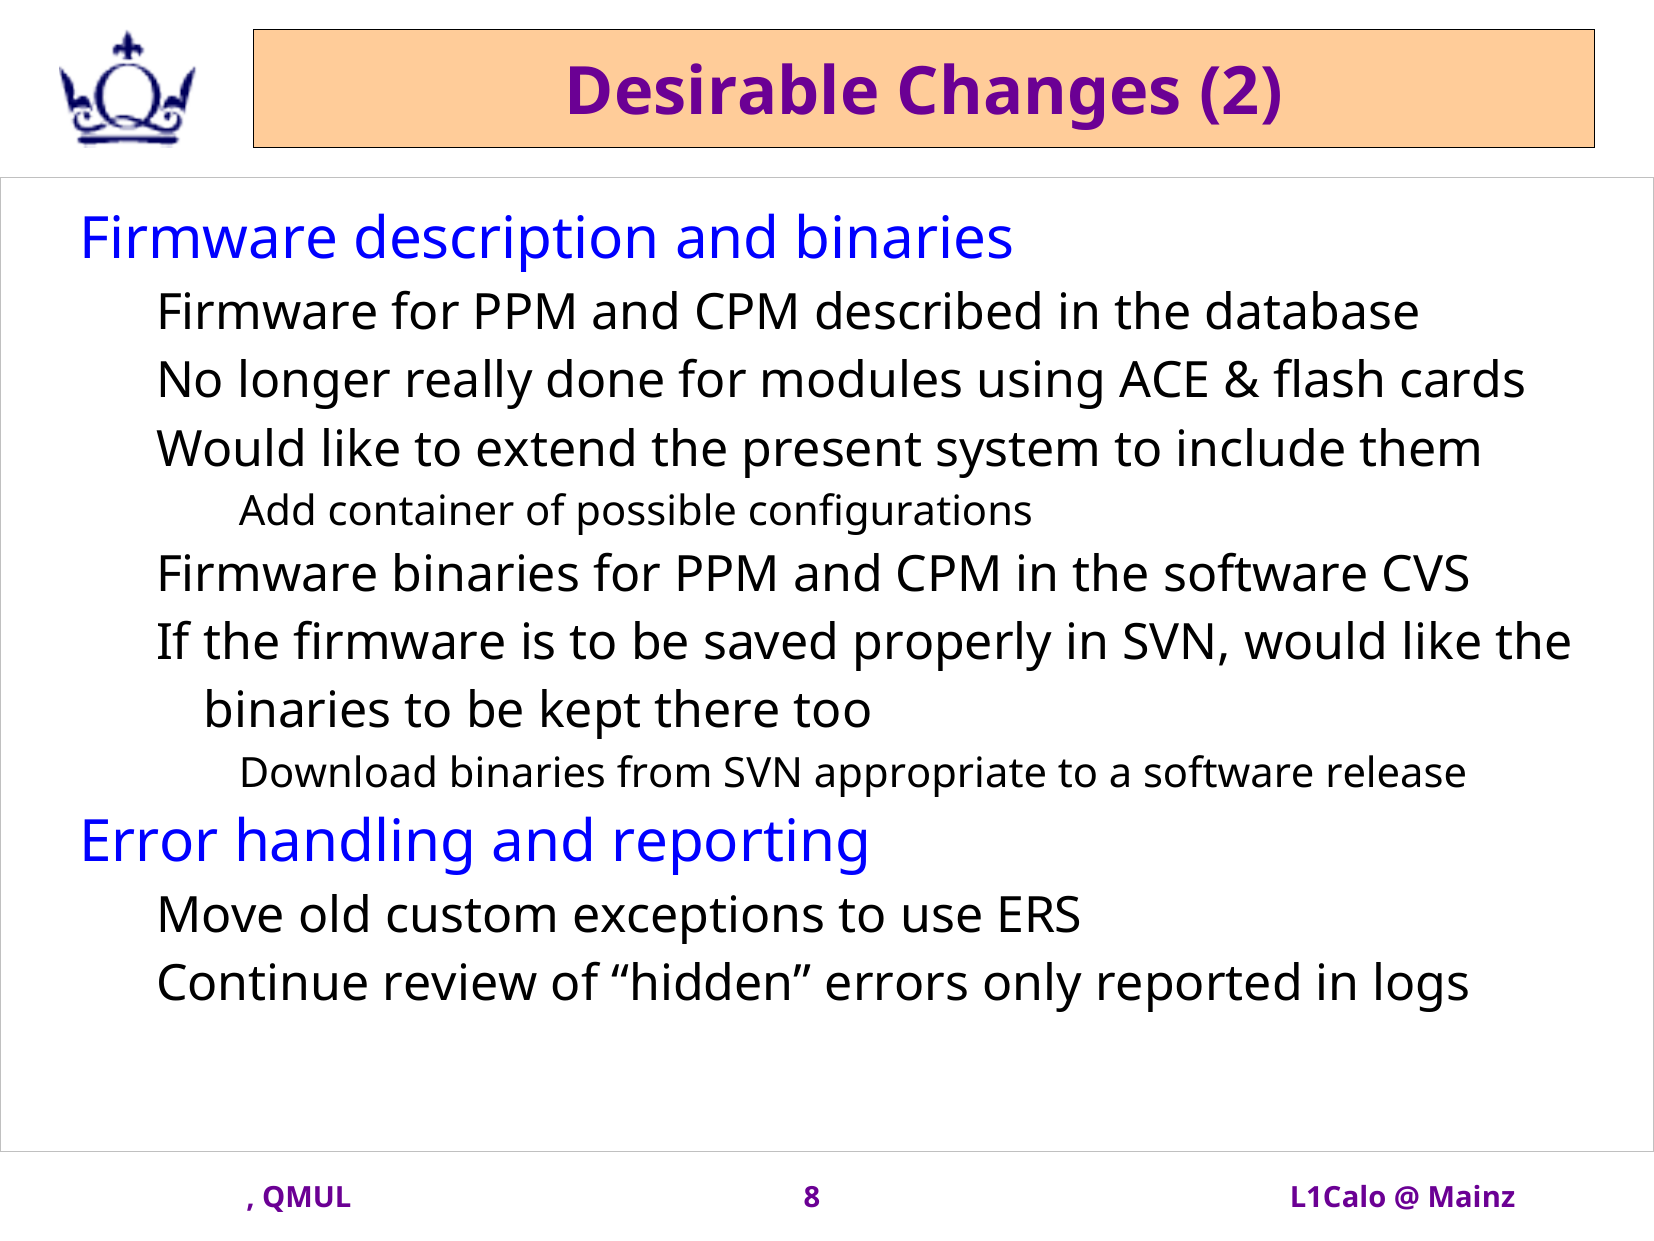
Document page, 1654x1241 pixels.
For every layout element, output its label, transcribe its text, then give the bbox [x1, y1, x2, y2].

picture [59, 29, 200, 148]
title Desirable Changes (2) [253, 29, 1595, 148]
list Firmware description and binaries Firmware for PPM and CPM described in the database No longer really done for modules using ACE & flash cards Would like to extend the present system to include them Add container of possible configurations Firmware binaries for PPM and CPM in the software CVS If the firmware is to be saved properly in SVN, would like the binaries to be kept there too Download binaries from SVN appropriate to a software release Error handling and reporting Move old custom exceptions to use ERS Continue review of “hidden” errors only reported in logs [61, 196, 1605, 1117]
